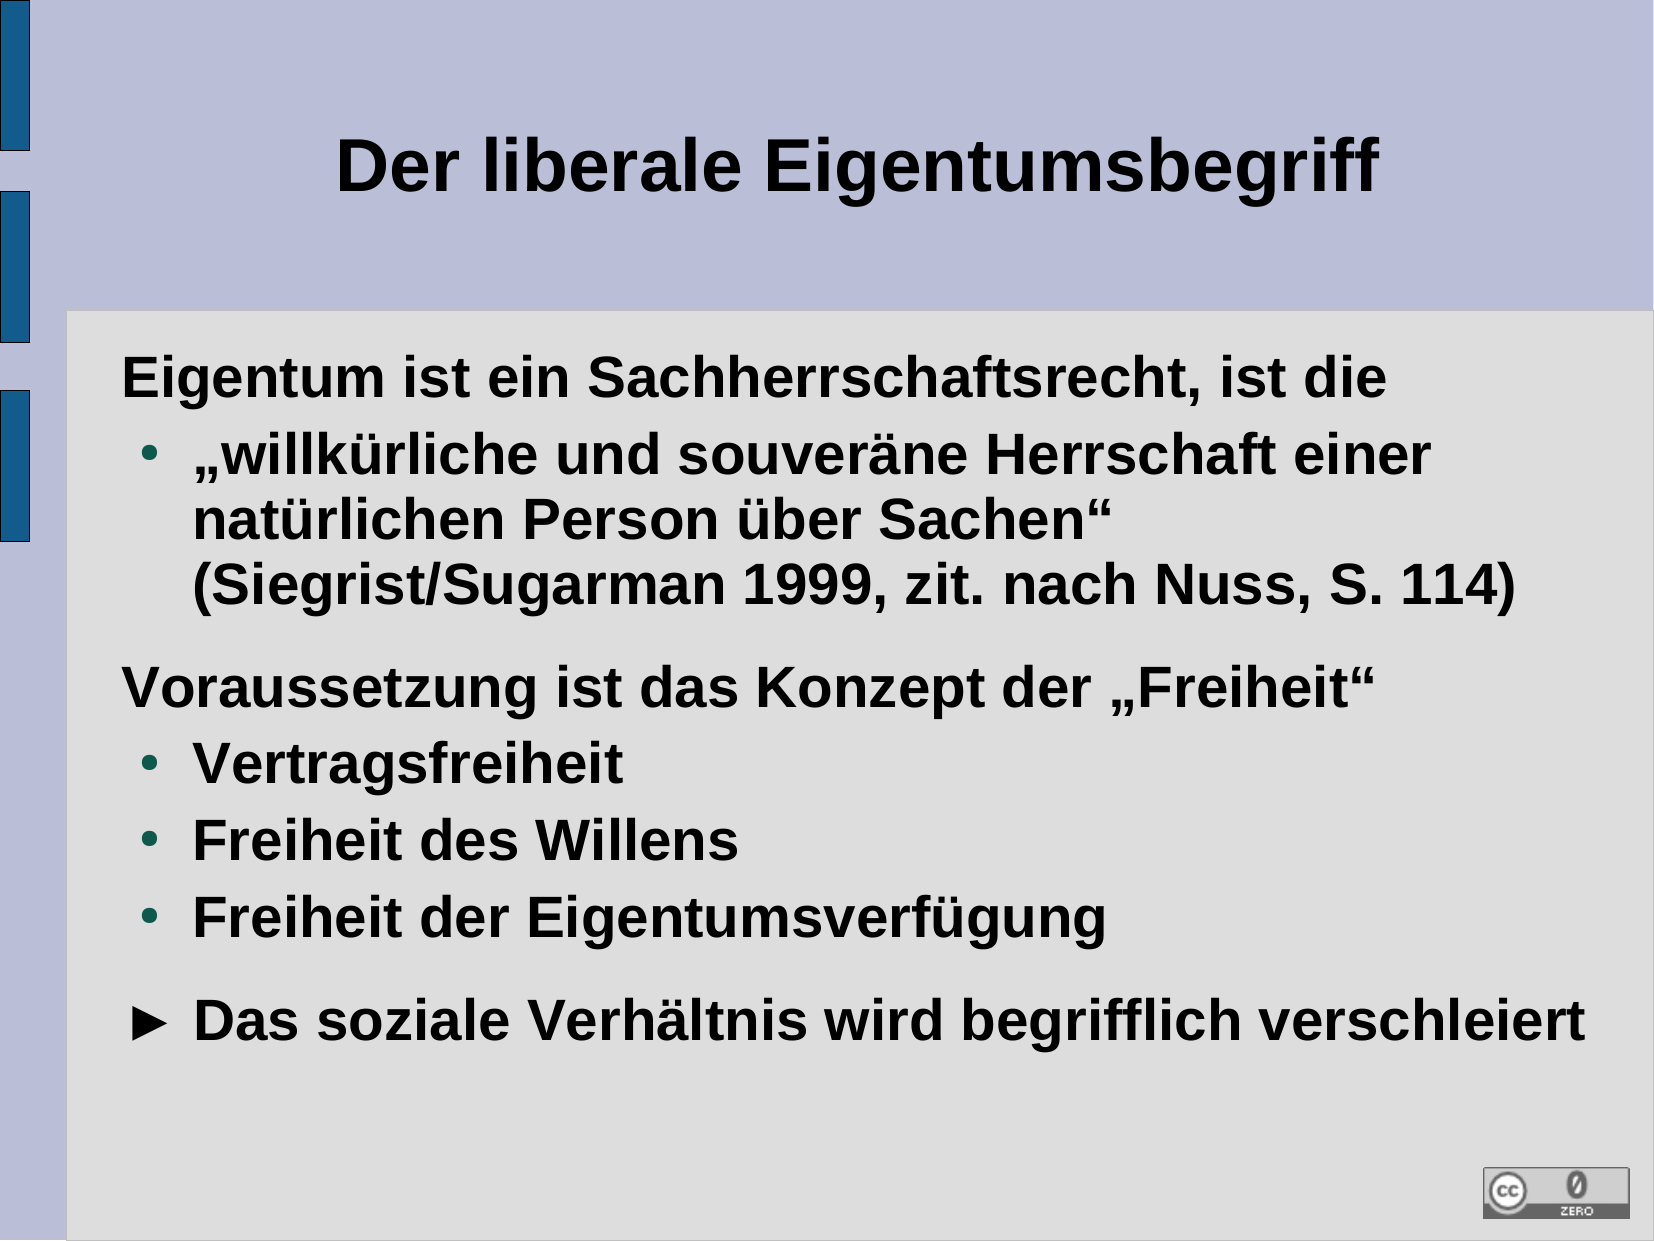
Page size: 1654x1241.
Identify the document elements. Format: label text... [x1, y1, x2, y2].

title Der liberale Eigentumsbegriff [121, 61, 1595, 269]
picture [1483, 1167, 1630, 1219]
list Eigentum ist ein Sachherrschaftsrecht, ist die „willkürliche und souveräne Herrschaft einer natürlichen Person über Sachen“ (Siegrist/Sugarman 1999, zit. nach Nuss, S. 114) Voraussetzung ist das Konzept der „Freiheit“ Vertragsfreiheit Freiheit des Willens Freiheit der Eigentumsverfügung ► Das soziale Verhältnis wird begrifflich verschleiert [121, 344, 1595, 1112]
